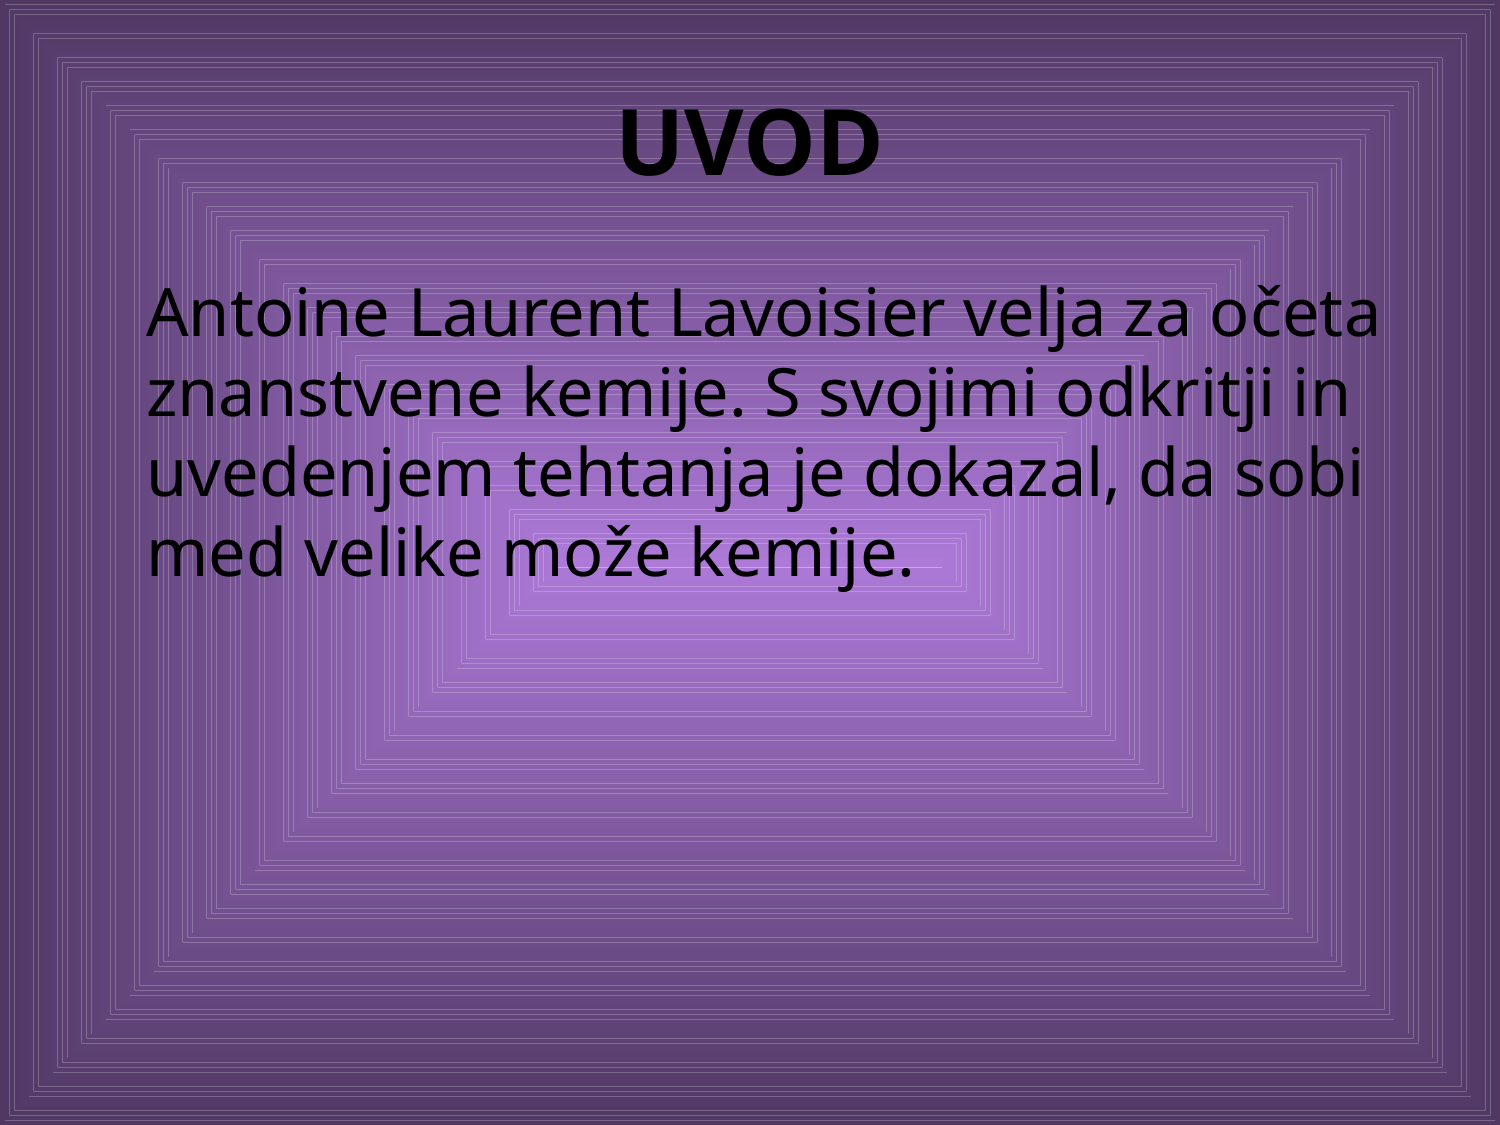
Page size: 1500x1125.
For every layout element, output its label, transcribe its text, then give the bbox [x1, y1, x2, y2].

list Antoine Laurent Lavoisier velja za očeta znanstvene kemije. S svojimi odkritji in uvedenjem tehtanja je dokazal, da sobi med velike može kemije. [75, 262, 1425, 1005]
title UVOD [75, 45, 1425, 233]
